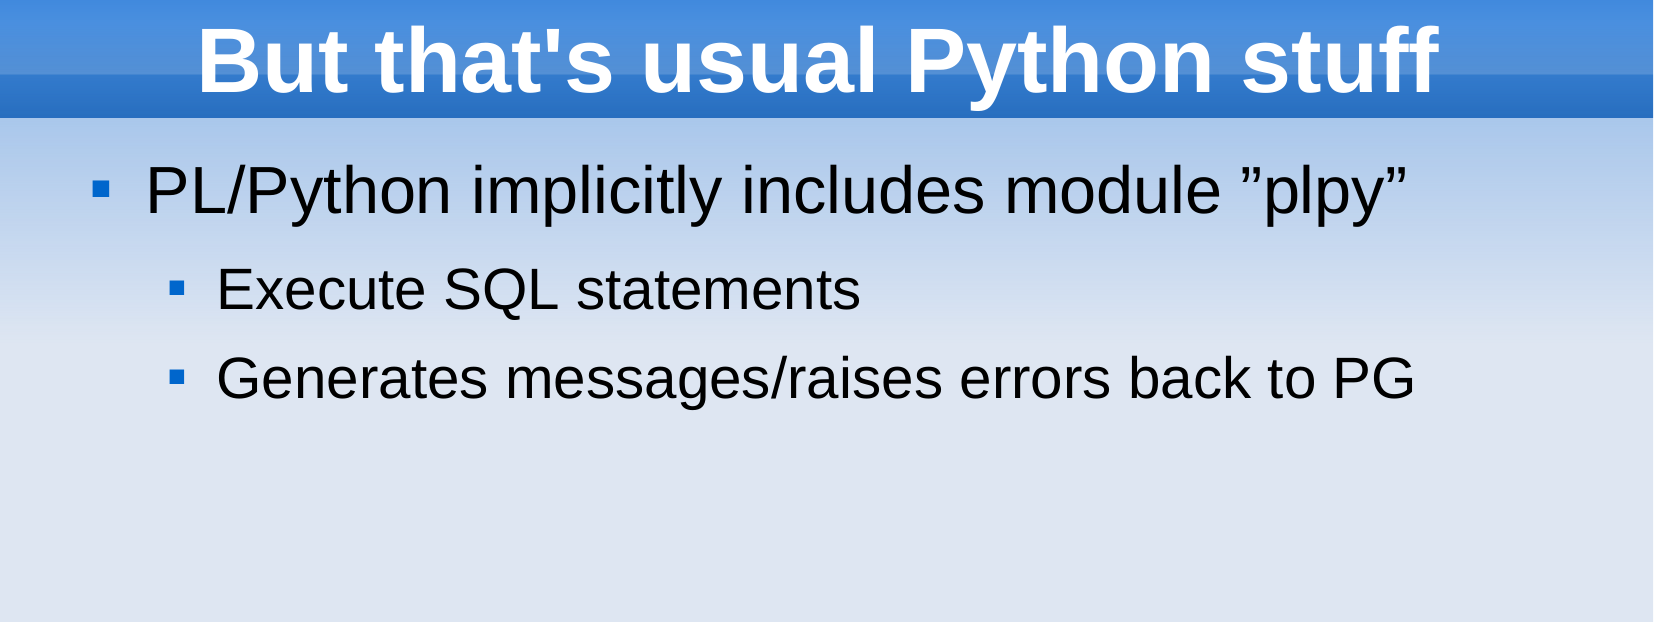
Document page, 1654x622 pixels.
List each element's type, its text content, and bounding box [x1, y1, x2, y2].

picture [0, 0, 1654, 622]
list PL/Python implicitly includes module ”plpy” Execute SQL statements Generates messages/raises errors back to PG [75, 152, 1563, 548]
title But that's usual Python stuff [75, 1, 1563, 120]
